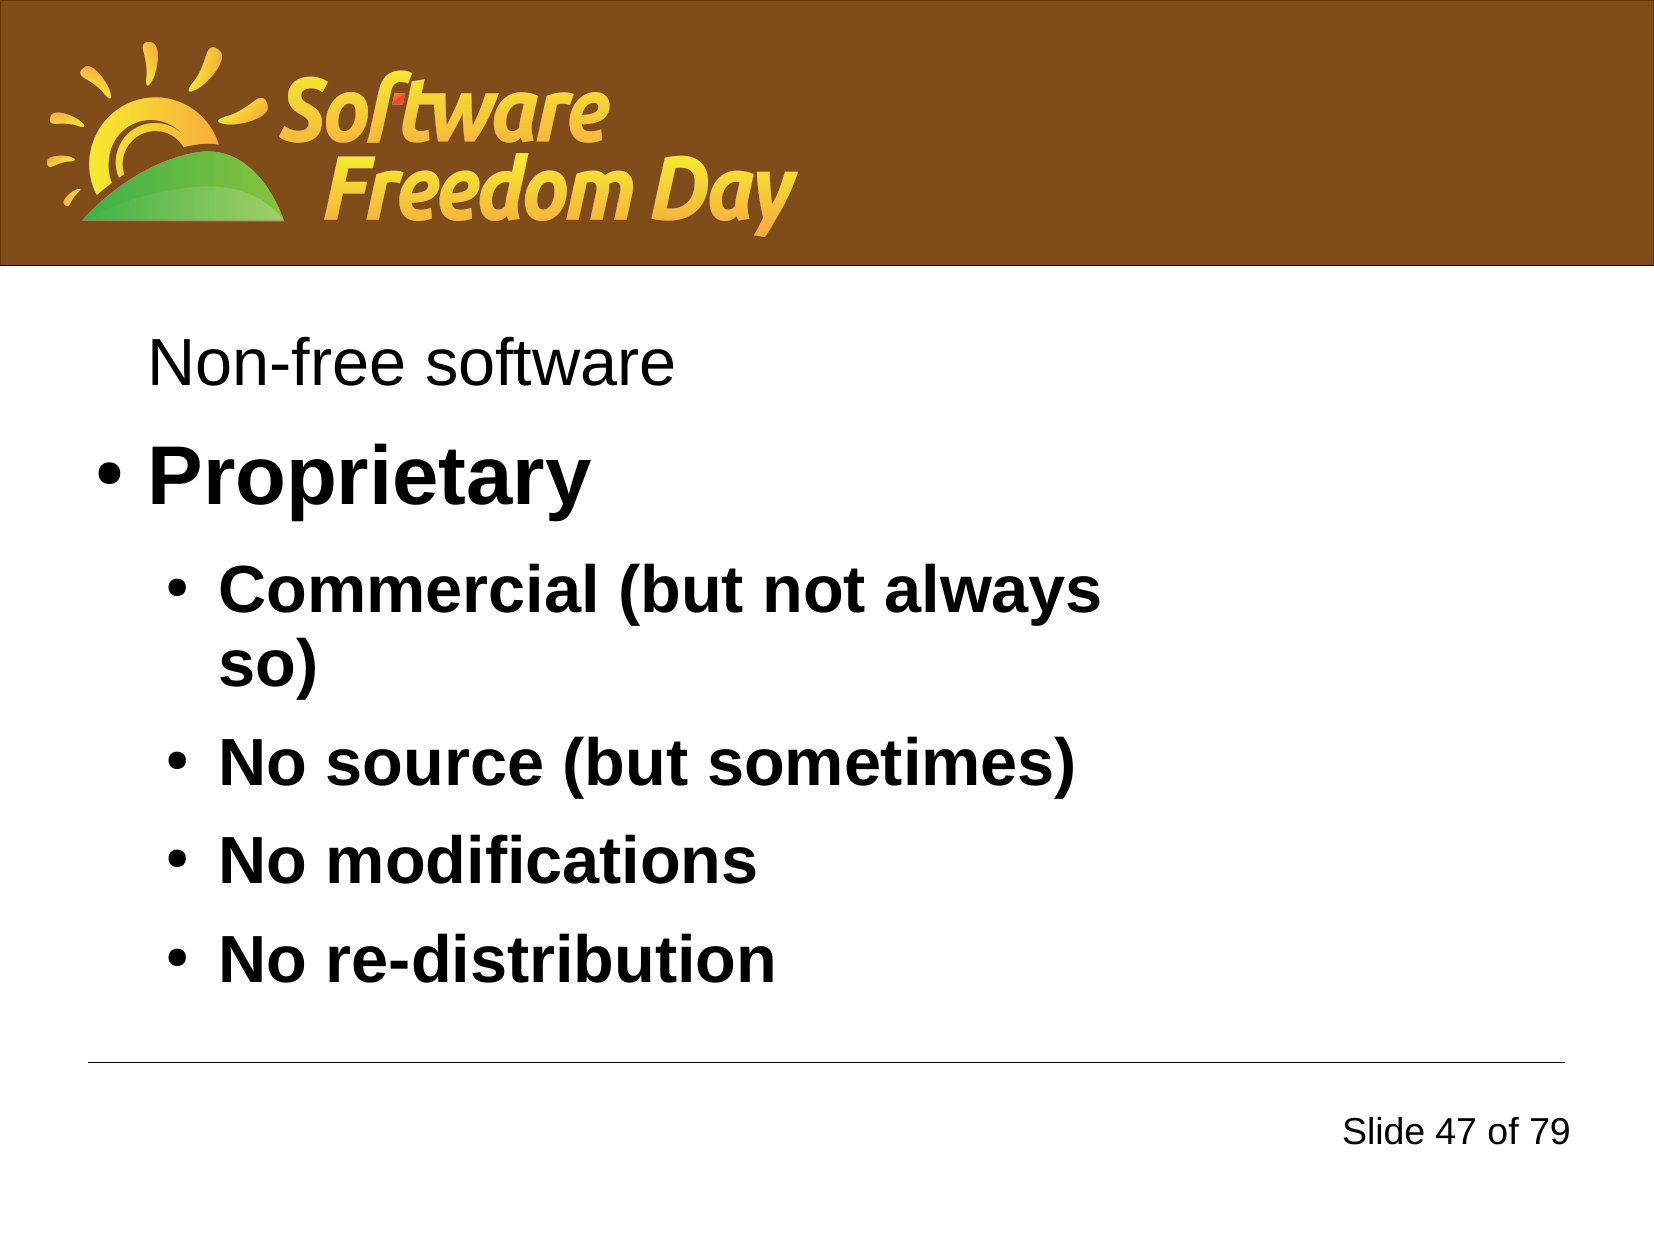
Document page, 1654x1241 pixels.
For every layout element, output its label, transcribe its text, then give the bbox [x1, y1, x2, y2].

list Non-free software Proprietary Commercial (but not always so) No source (but sometimes) No modifications No re-distribution [76, 324, 1123, 1045]
picture [47, 42, 798, 237]
